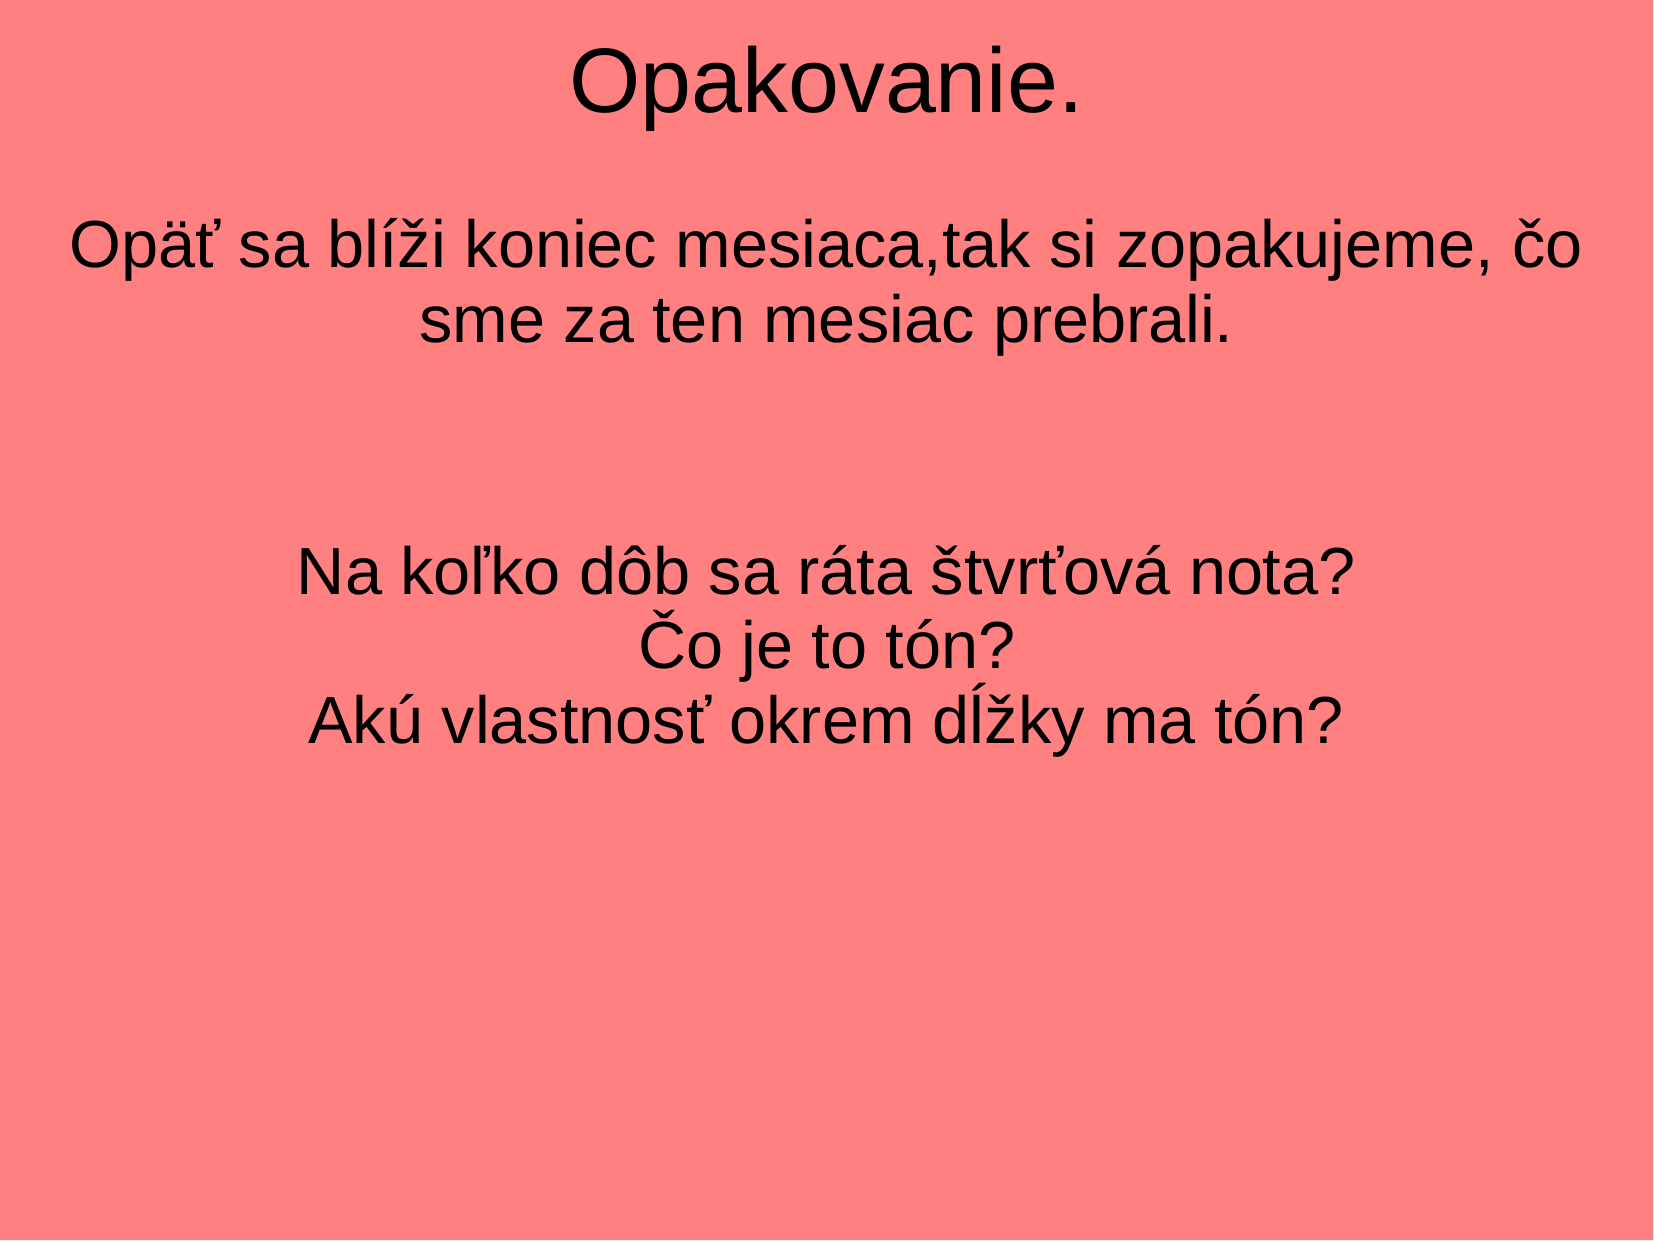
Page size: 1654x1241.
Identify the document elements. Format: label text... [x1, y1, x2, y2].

title Opakovanie. Opäť sa blíži koniec mesiaca,tak si zopakujeme, čo sme za ten mesiac prebrali. Na koľko dôb sa ráta štvrťová nota? Čo je to tón? Akú vlastnosť okrem dĺžky ma tón? [0, 0, 1654, 1241]
